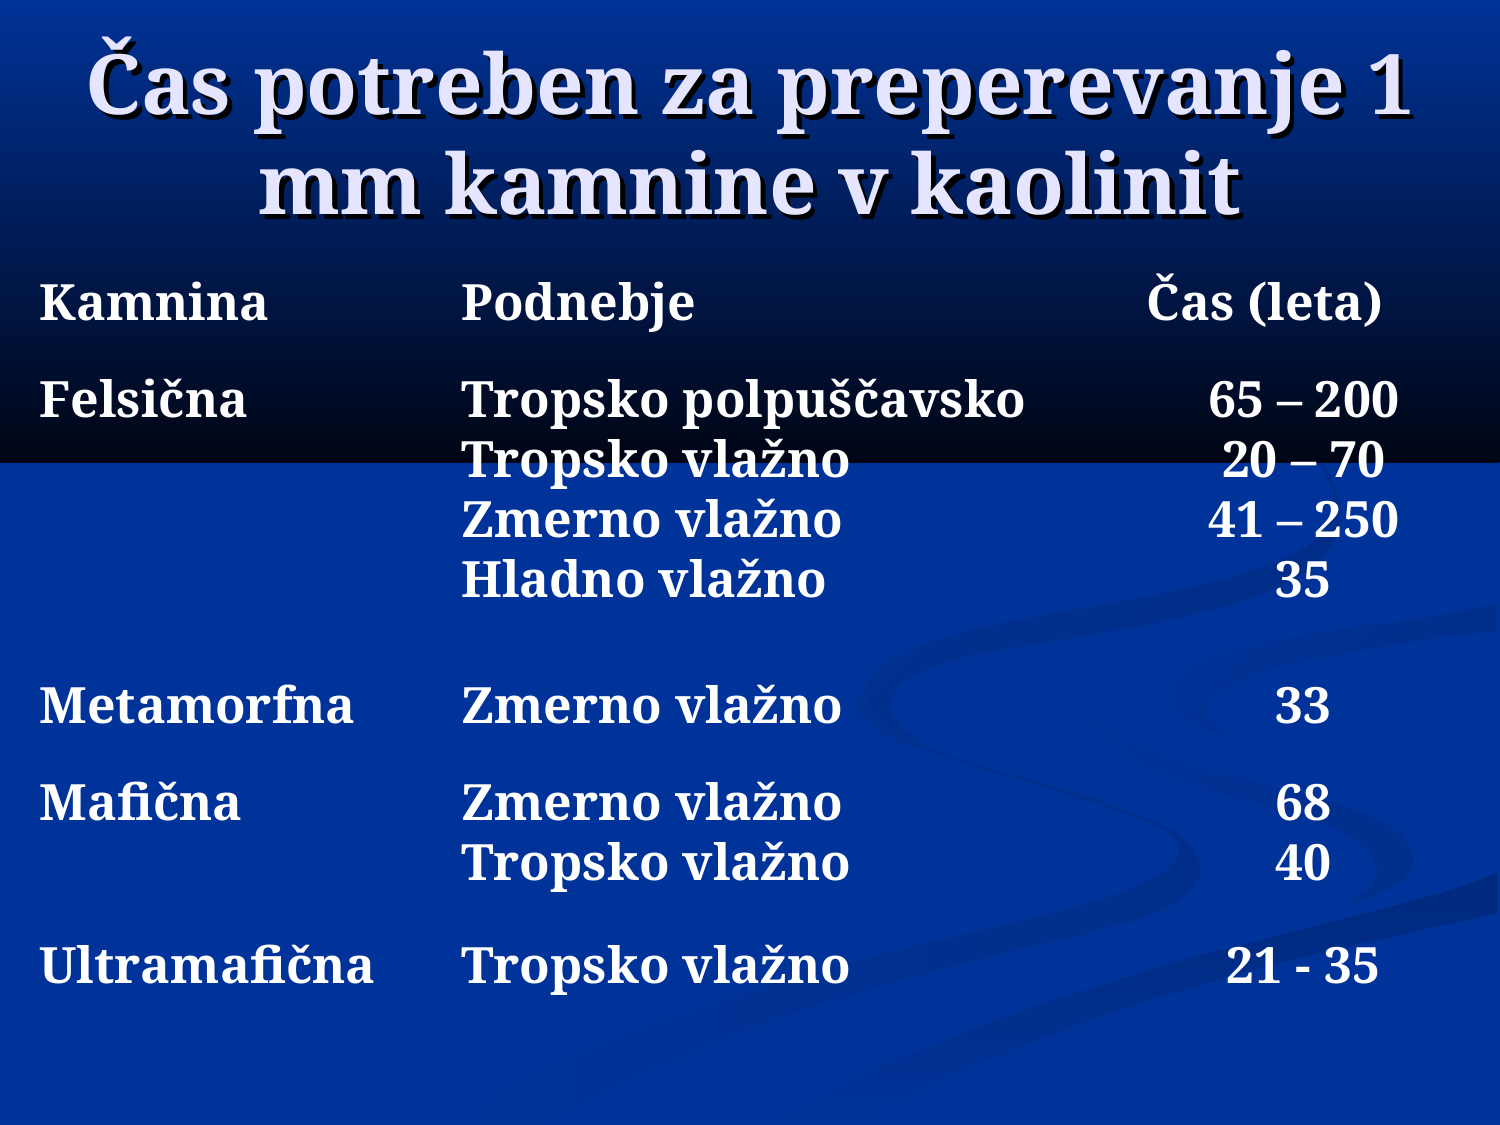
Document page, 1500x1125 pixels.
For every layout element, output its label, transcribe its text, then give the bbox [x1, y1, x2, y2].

table_cell 33 [1132, 666, 1475, 763]
title Čas potreben za preperevanje 1 mm kamnine v kaolinit [24, 23, 1476, 239]
table_cell 65 – 200 20 – 70 41 – 250 35 [1132, 360, 1475, 666]
table_cell Ultramafična [25, 926, 446, 1087]
table_header Čas (leta) [1132, 262, 1475, 360]
table_cell Metamorfna [25, 666, 446, 763]
table_cell Zmerno vlažno [446, 666, 1132, 763]
table_cell Zmerno vlažno Tropsko vlažno [446, 763, 1132, 926]
table_cell 21 - 35 [1132, 926, 1475, 1087]
table_cell 68 40 [1132, 763, 1475, 926]
table_header Podnebje [446, 262, 1132, 360]
table_cell Felsična [25, 360, 446, 666]
table_cell Tropsko vlažno [446, 926, 1132, 1087]
table_header Kamnina [25, 262, 446, 360]
table_cell Tropsko polpuščavsko Tropsko vlažno Zmerno vlažno Hladno vlažno [446, 360, 1132, 666]
table_cell Mafična [25, 763, 446, 926]
